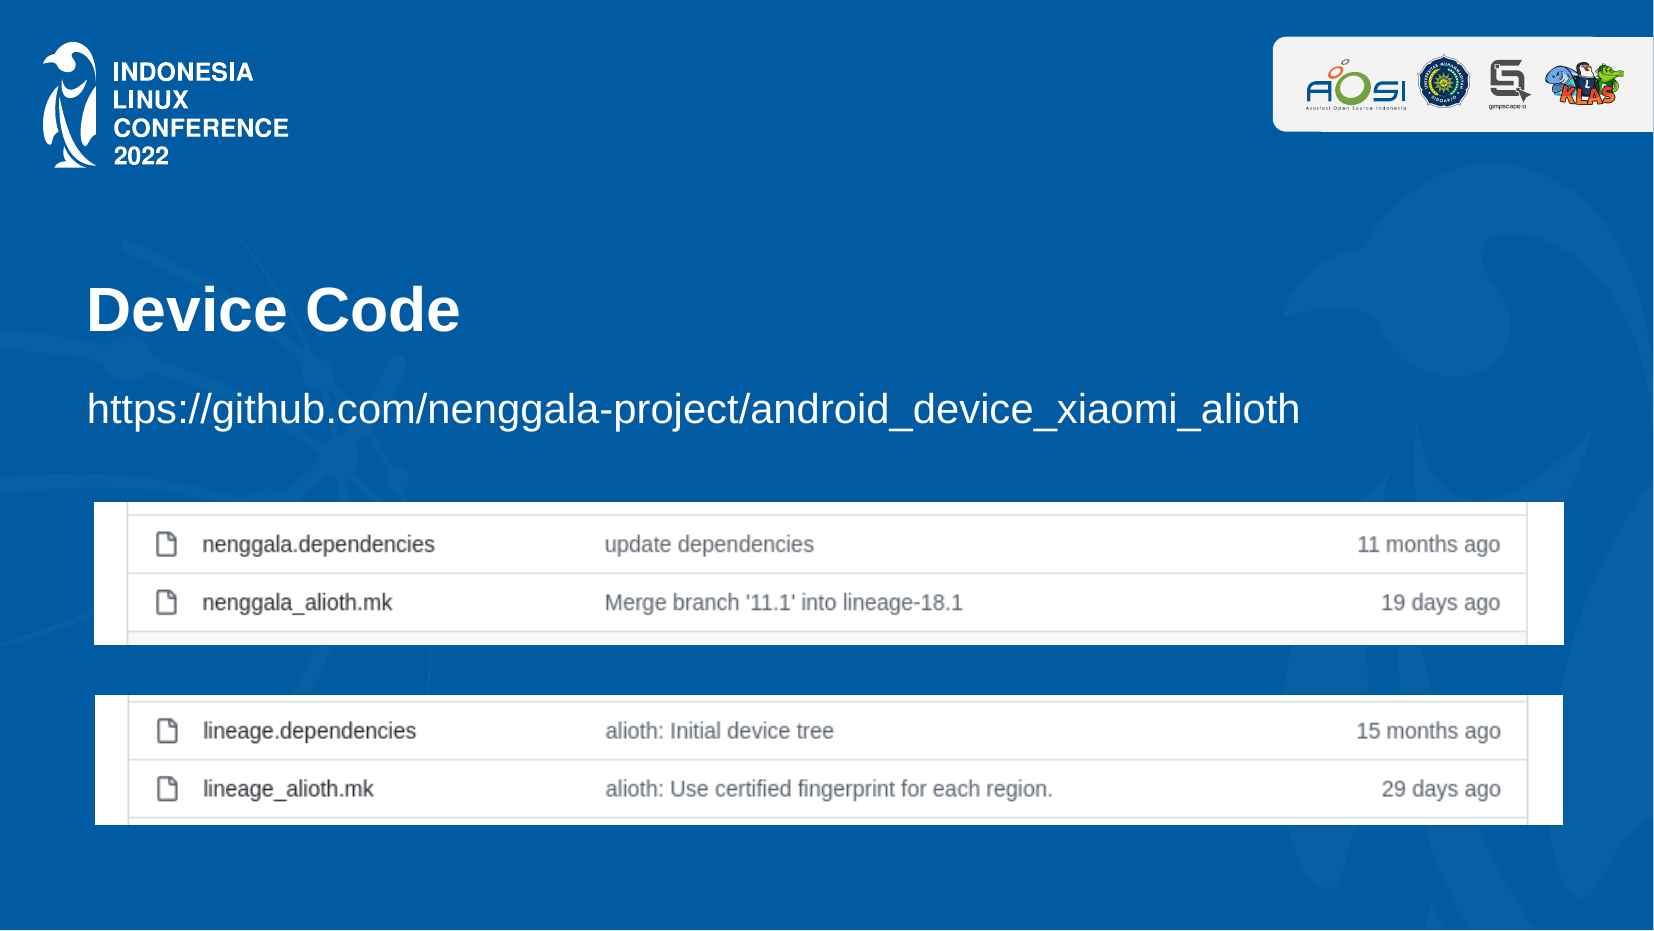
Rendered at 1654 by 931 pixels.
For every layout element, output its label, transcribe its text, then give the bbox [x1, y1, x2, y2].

picture [1417, 54, 1471, 108]
title Device Code [86, 244, 1576, 376]
subtitle https://github.com/nenggala-project/android_device_xiaomi_alioth [86, 367, 1550, 451]
picture [94, 502, 1564, 645]
picture [95, 695, 1563, 826]
picture [1545, 62, 1624, 105]
